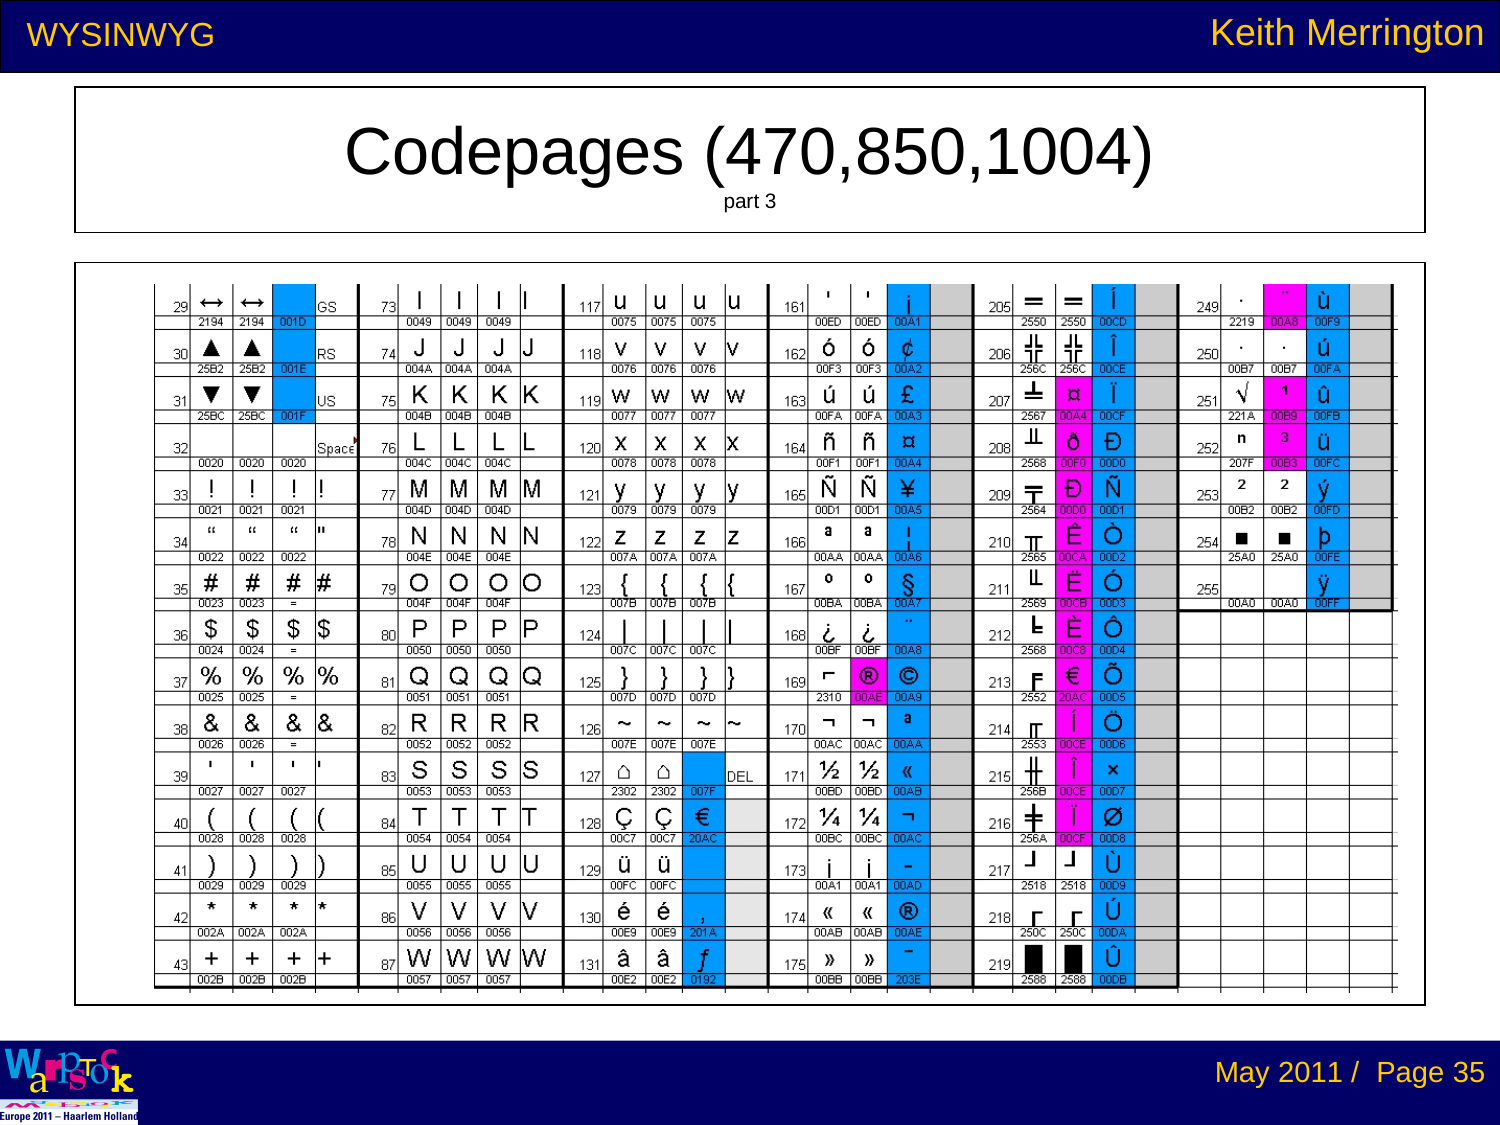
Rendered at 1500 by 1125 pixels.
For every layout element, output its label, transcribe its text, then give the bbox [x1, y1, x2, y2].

picture [154, 284, 1398, 993]
picture [0, 1042, 138, 1125]
title Codepages (470,850,1004) part 3 [75, 87, 1426, 233]
list [75, 262, 1426, 1006]
